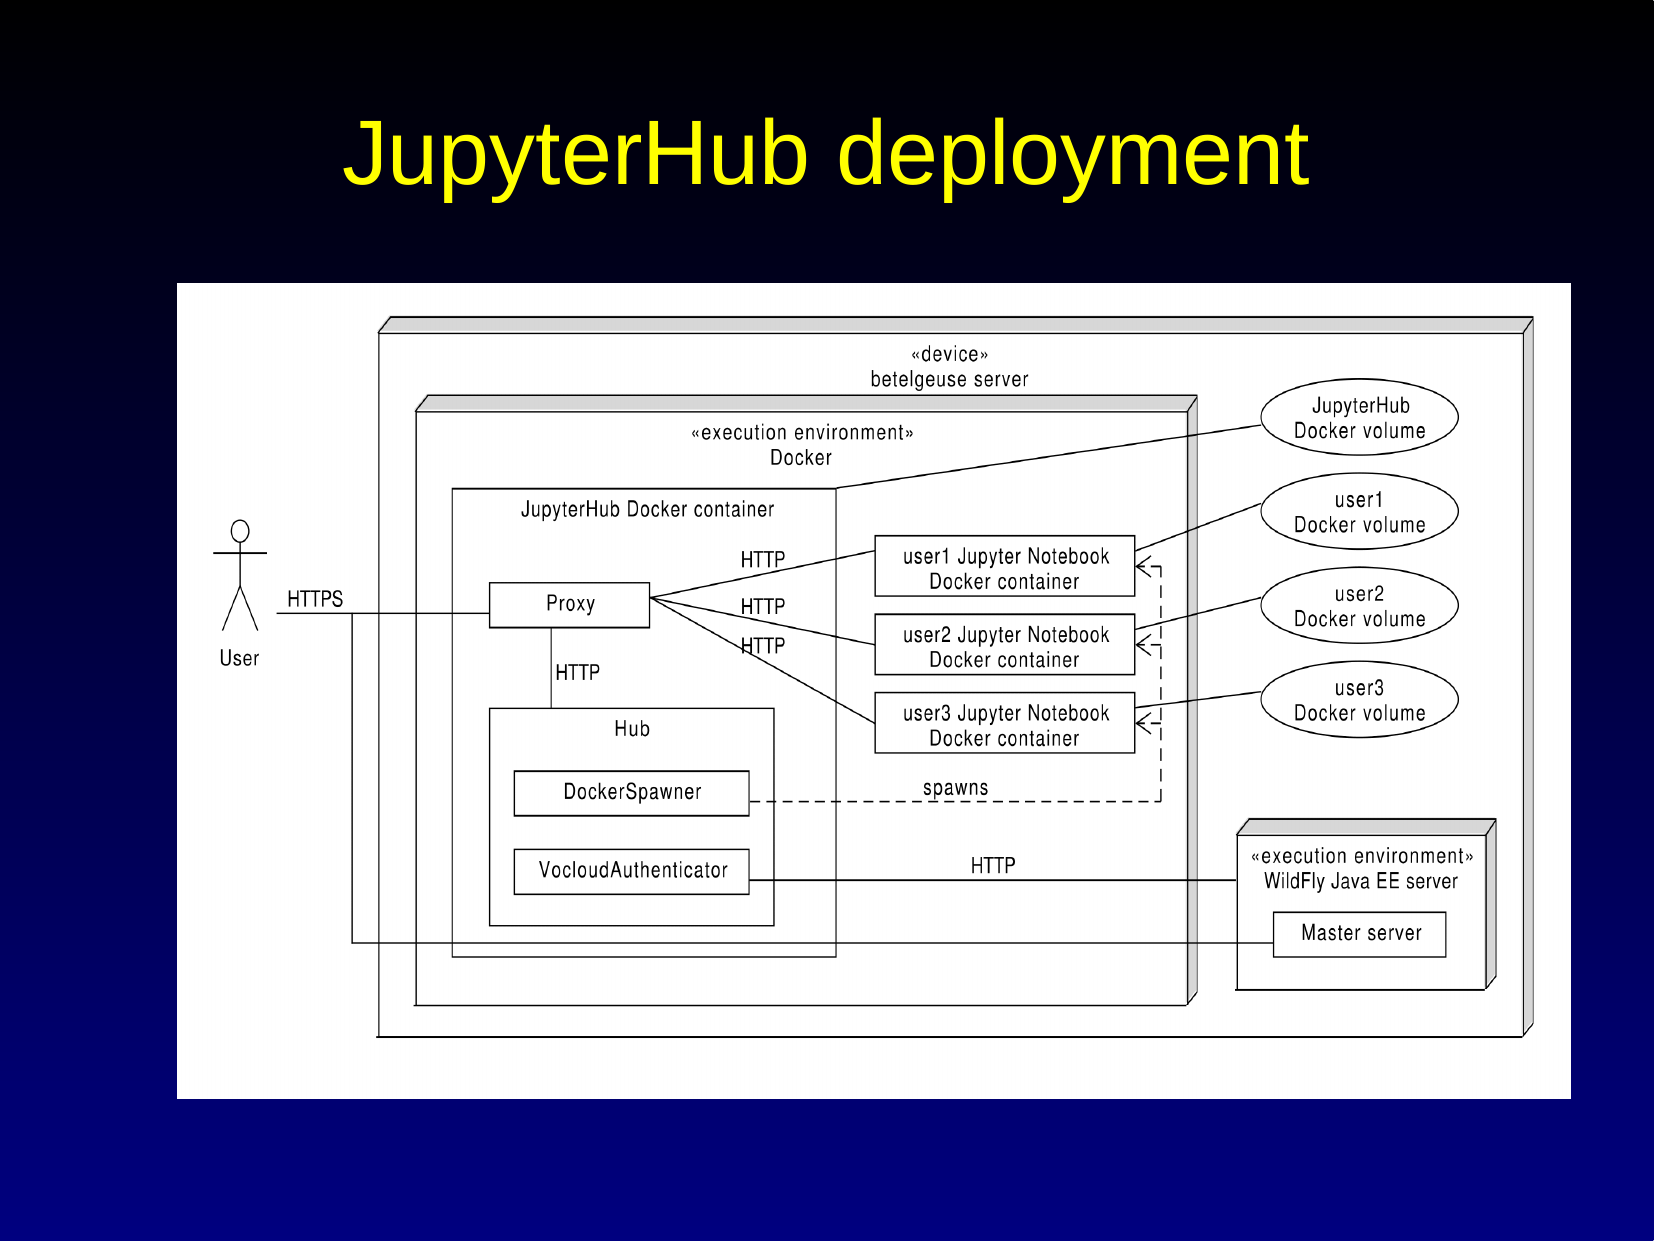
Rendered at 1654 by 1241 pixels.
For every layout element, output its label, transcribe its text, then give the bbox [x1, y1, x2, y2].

title JupyterHub deployment [82, 49, 1571, 257]
picture [177, 283, 1571, 1099]
